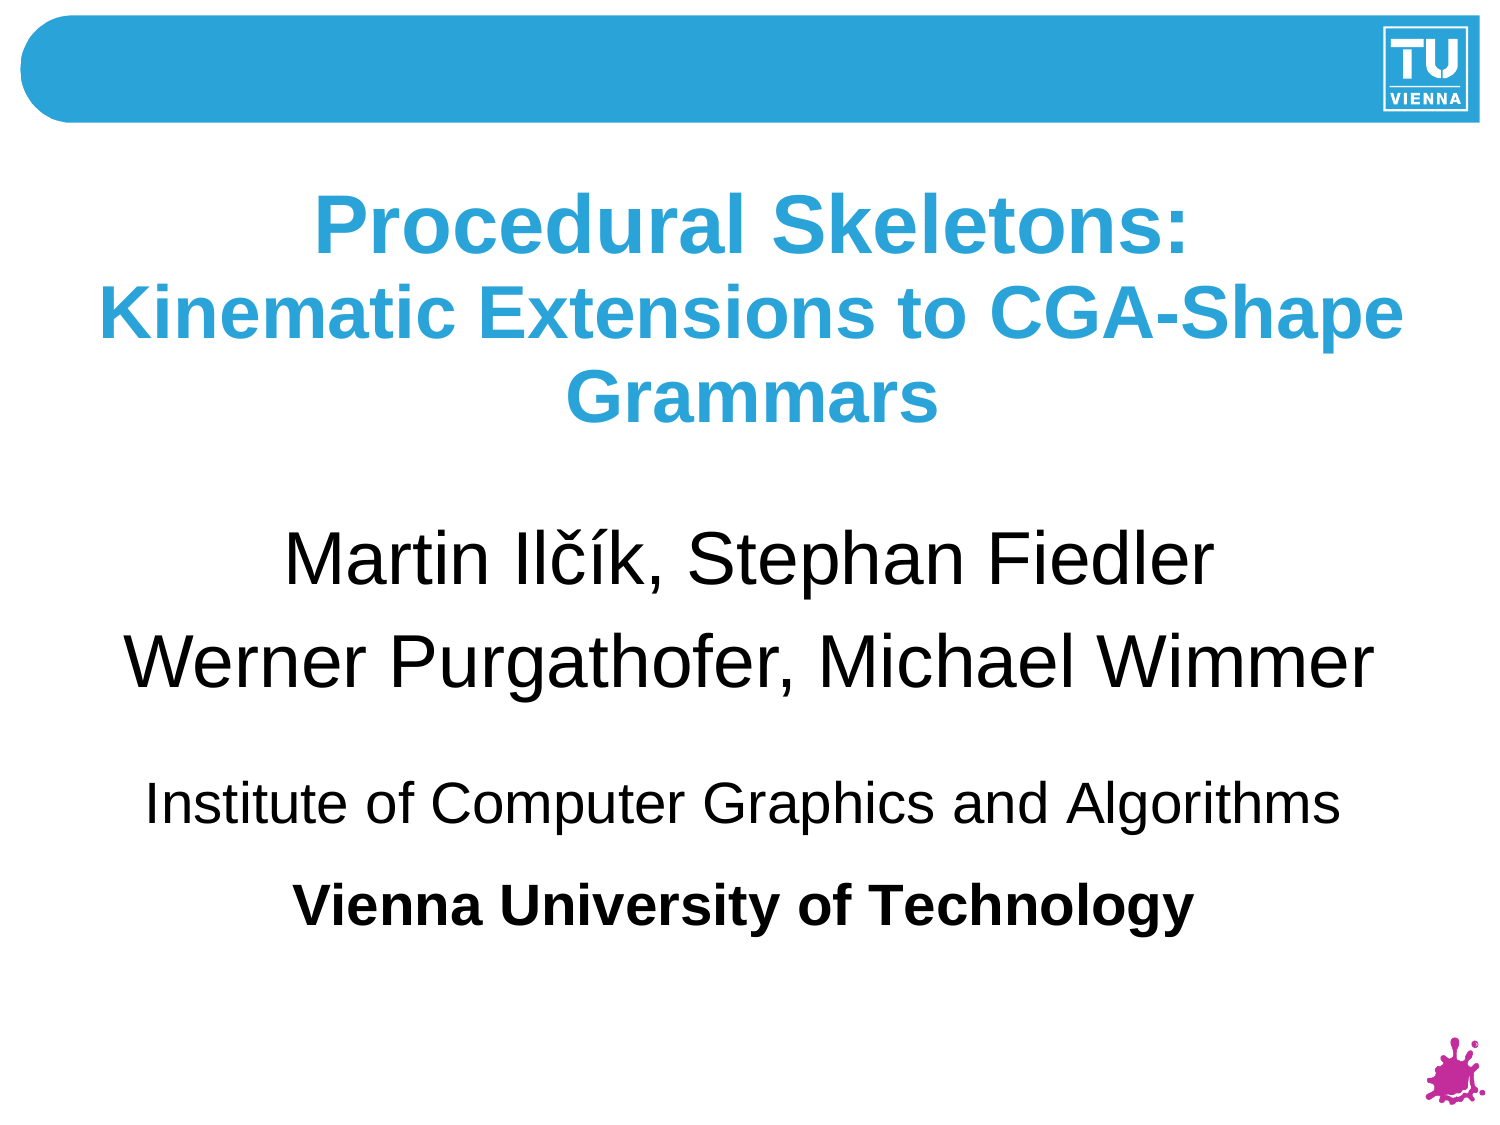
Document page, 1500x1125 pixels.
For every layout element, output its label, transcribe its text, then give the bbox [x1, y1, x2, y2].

text_box Martin Ilčík, Stephan Fiedler Werner Purgathofer, Michael Wimmer [0, 491, 1500, 728]
text_box Institute of Computer Graphics and Algorithms Vienna University of Technology [35, 763, 1453, 946]
title Procedural Skeletons: Kinematic Extensions to CGA-Shape Grammars [29, 83, 1477, 491]
